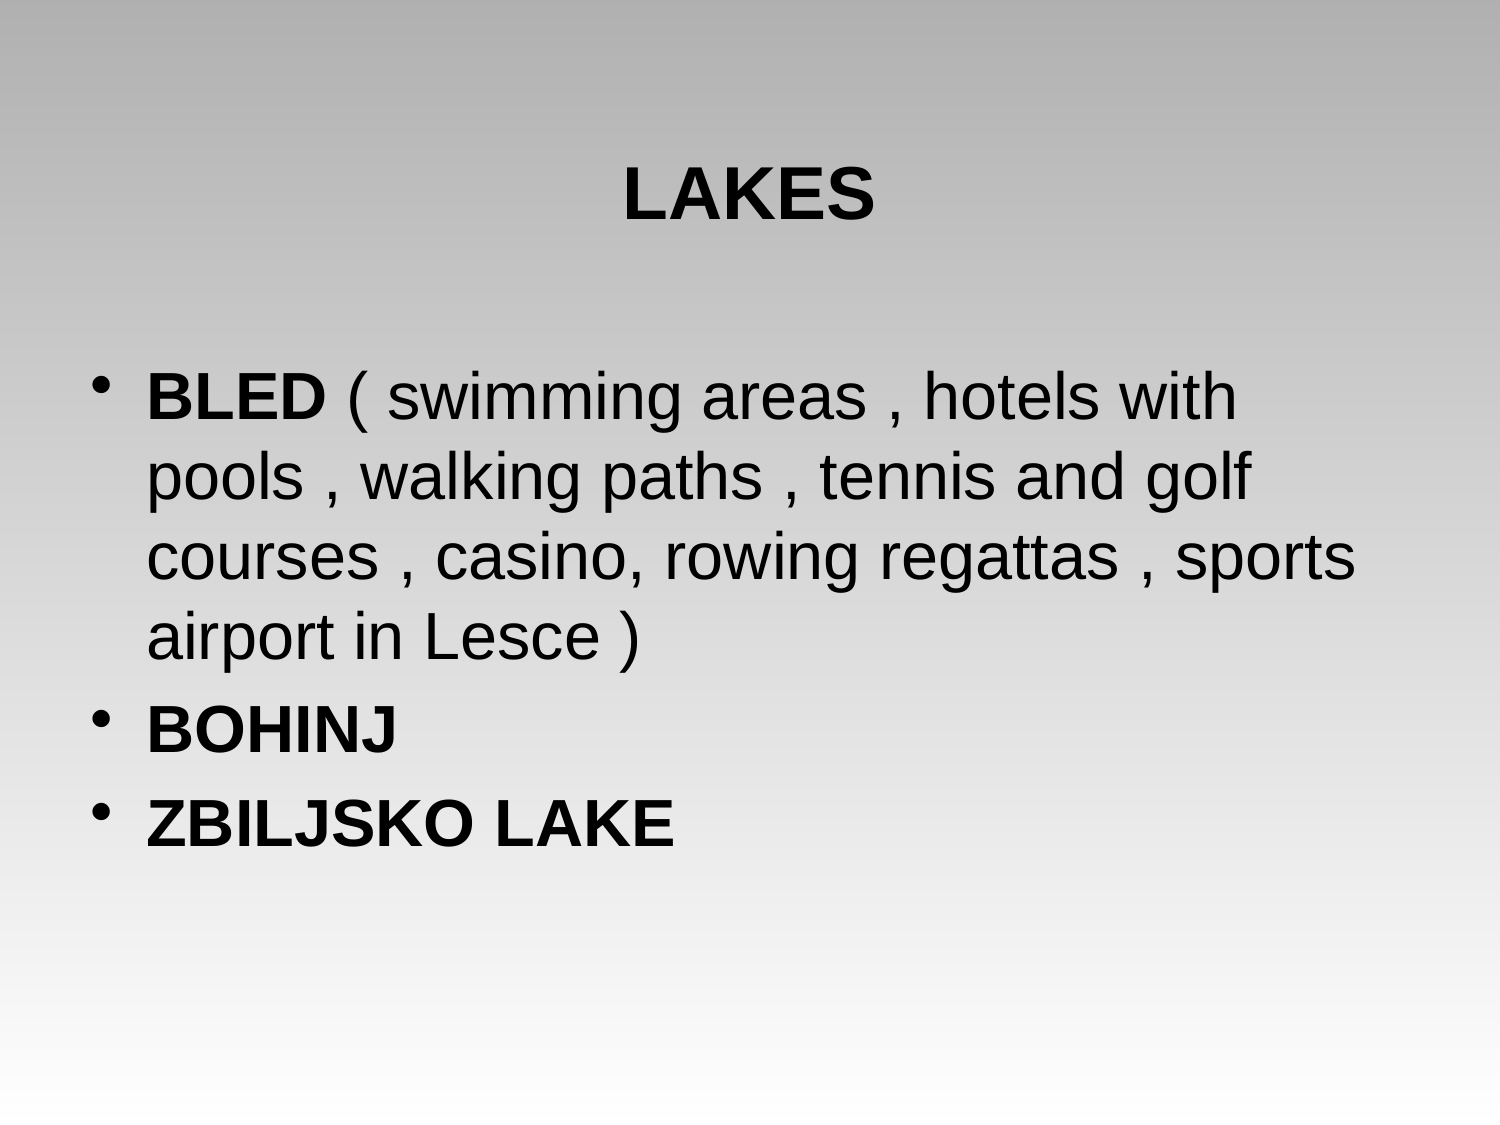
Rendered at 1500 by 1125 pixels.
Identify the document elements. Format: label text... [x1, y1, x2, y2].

list LAKES BLED ( swimming areas , hotels with pools , walking paths , tennis and golf courses , casino, rowing regattas , sports airport in Lesce ) BOHINJ ZBILJSKO LAKE [75, 137, 1425, 1005]
